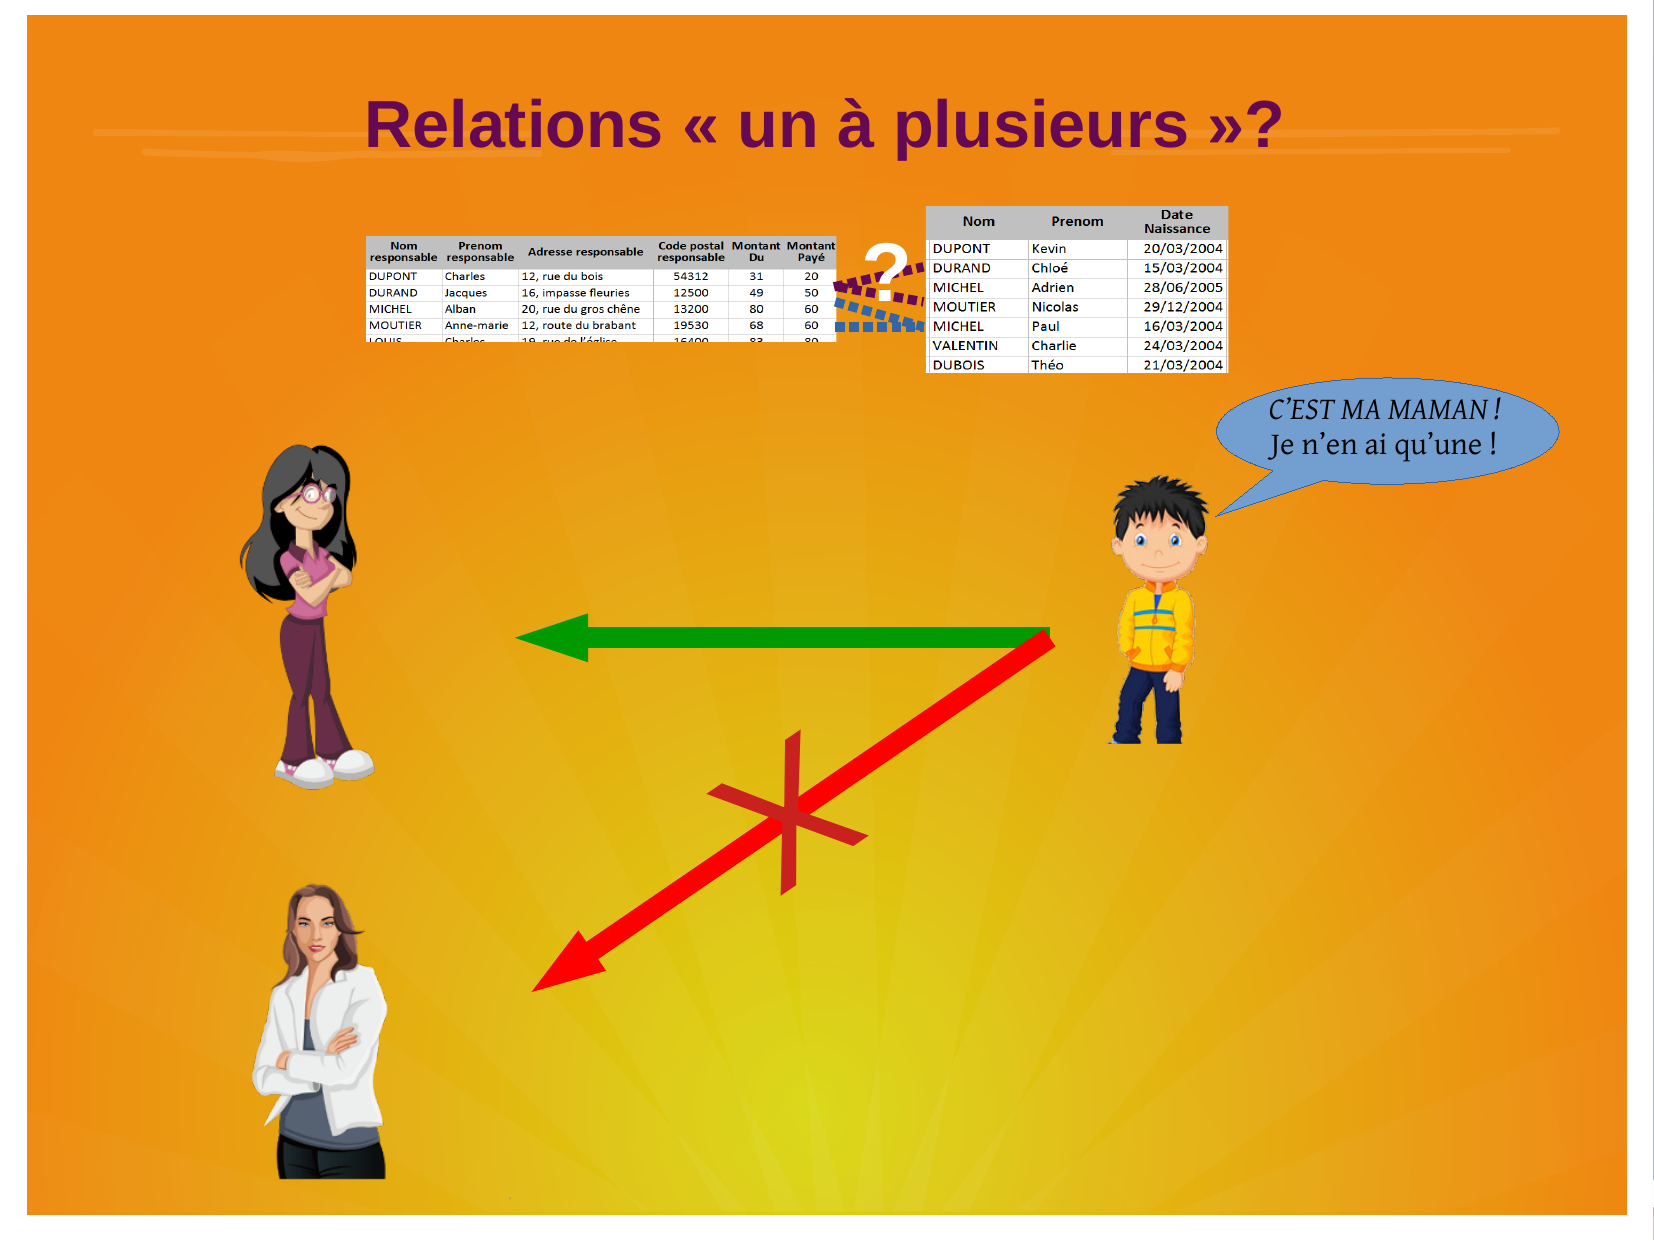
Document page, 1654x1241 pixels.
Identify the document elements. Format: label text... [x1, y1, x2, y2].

text_box ? [861, 271, 888, 327]
picture [925, 206, 1229, 373]
picture [228, 850, 520, 1229]
text_box Relations « un à plusieurs »? [577, 59, 1074, 189]
text_box C’EST MA MAMAN ! Je n’en ai qu’une ! [1215, 377, 1560, 517]
picture [224, 236, 837, 815]
picture [997, 437, 1276, 745]
